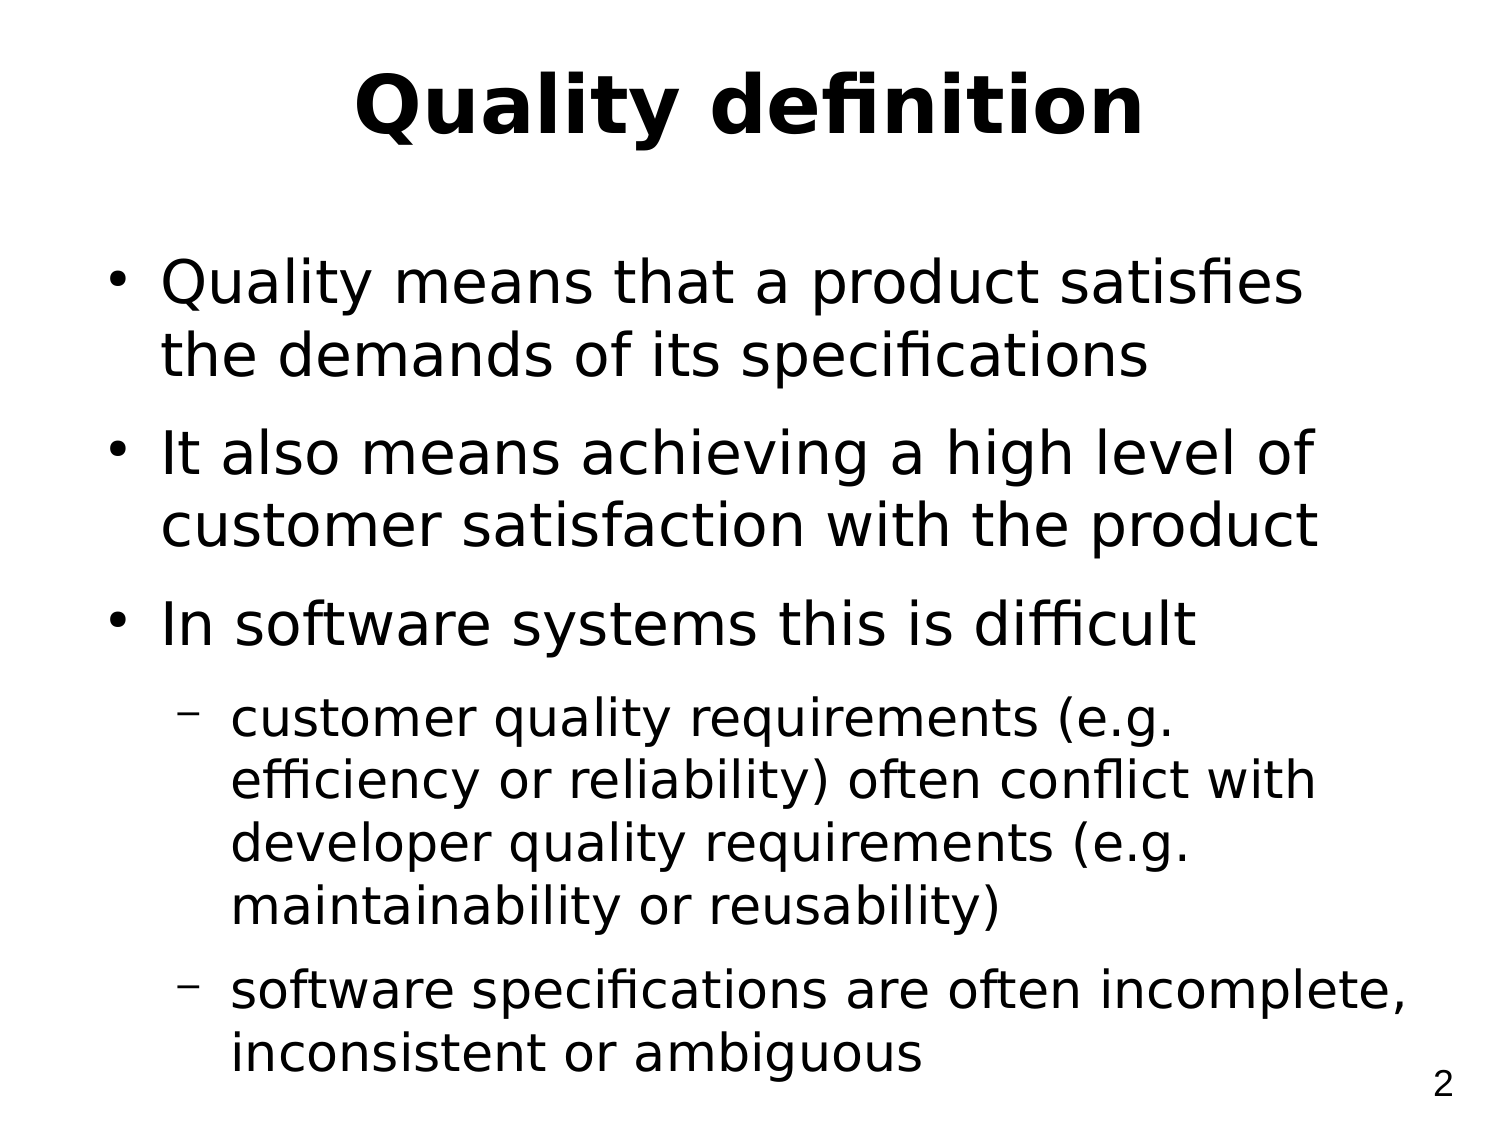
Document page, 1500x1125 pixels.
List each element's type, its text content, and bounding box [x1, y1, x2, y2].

list Quality means that a product satisfies the demands of its specifications It also means achieving a high level of customer satisfaction with the product In software systems this is difficult customer quality requirements (e.g. efficiency or reliability) often conflict with developer quality requirements (e.g. maintainability or reusability) software specifications are often incomplete, inconsistent or ambiguous [75, 236, 1425, 1093]
title Quality definition [75, 44, 1425, 177]
